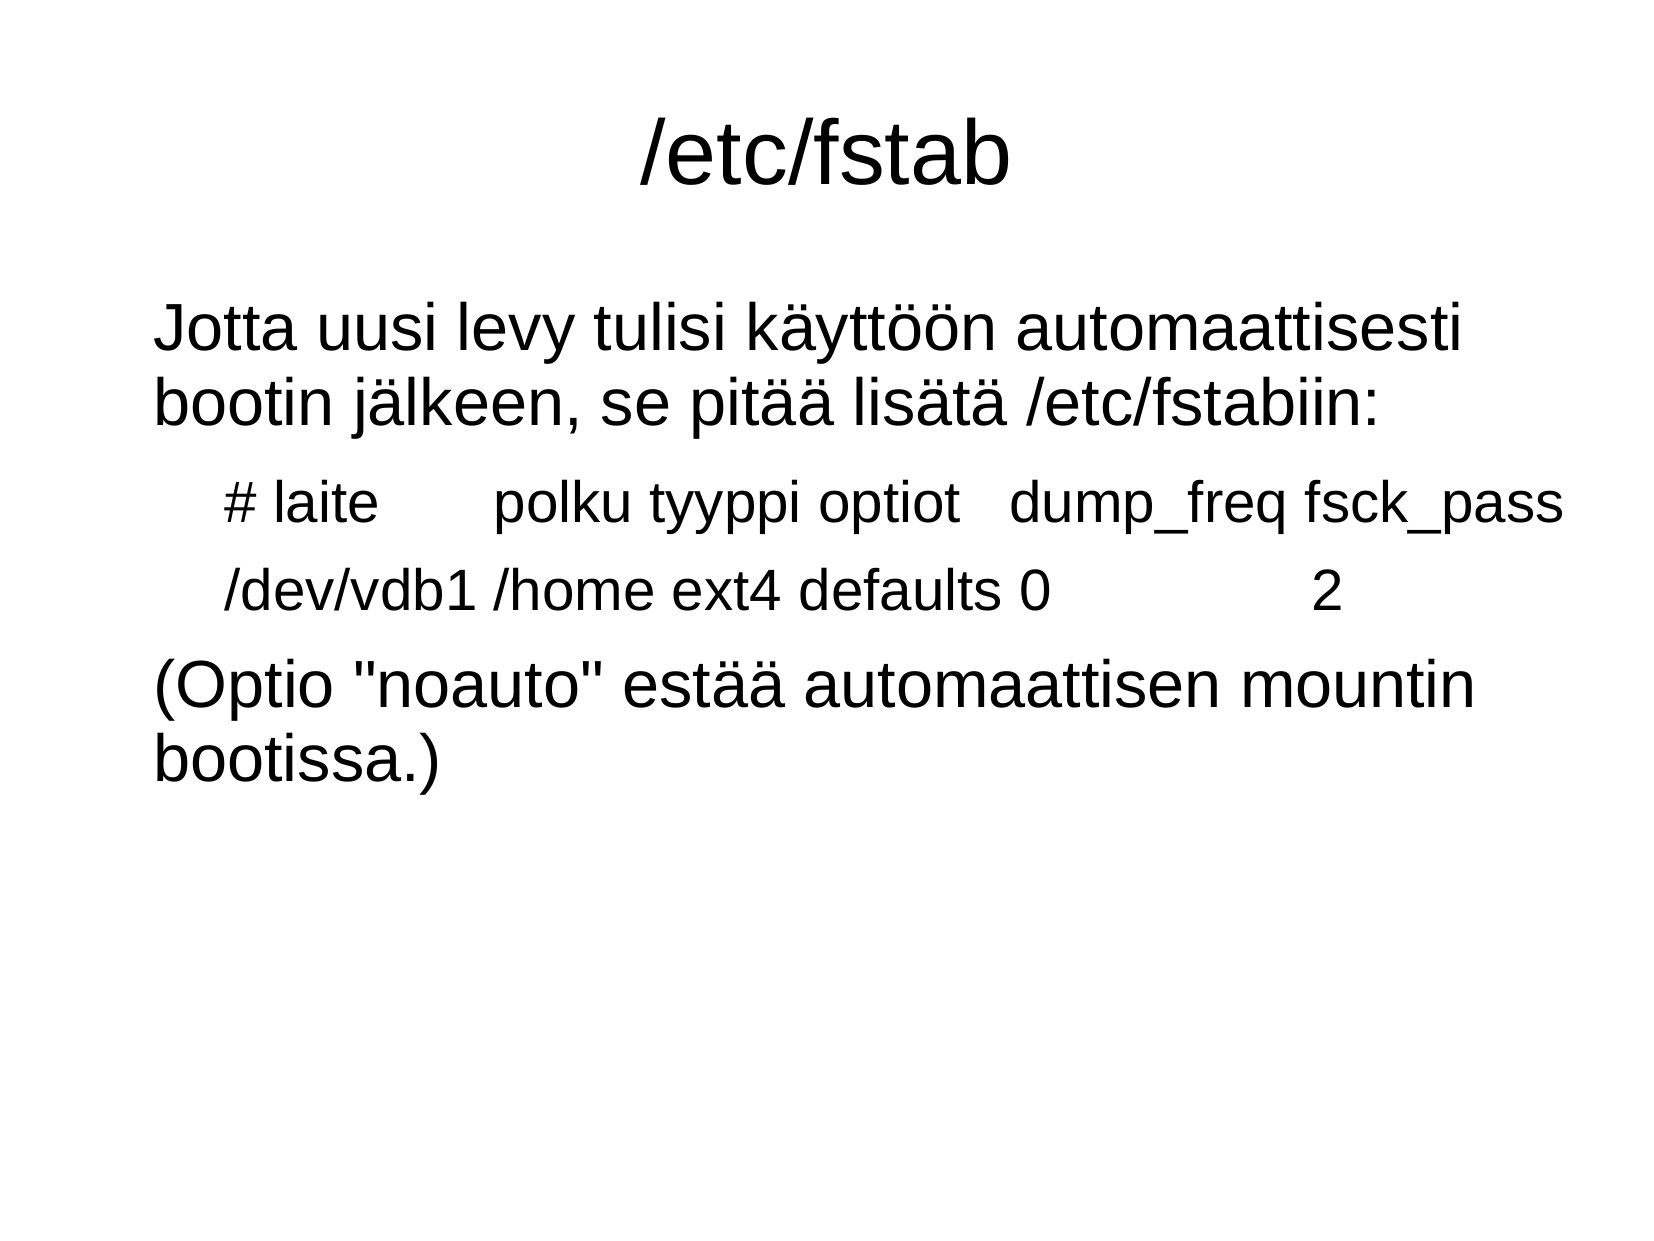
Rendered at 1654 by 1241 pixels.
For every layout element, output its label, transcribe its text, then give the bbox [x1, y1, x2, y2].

list Jotta uusi levy tulisi käyttöön automaattisesti bootin jälkeen, se pitää lisätä /etc/fstabiin: # laite polku tyyppi optiot dump_freq fsck_pass /dev/vdb1 /home ext4 defaults 0 2 (Optio "noauto" estää automaattisen mountin bootissa.) [82, 290, 1571, 1010]
title /etc/fstab [82, 49, 1571, 257]
